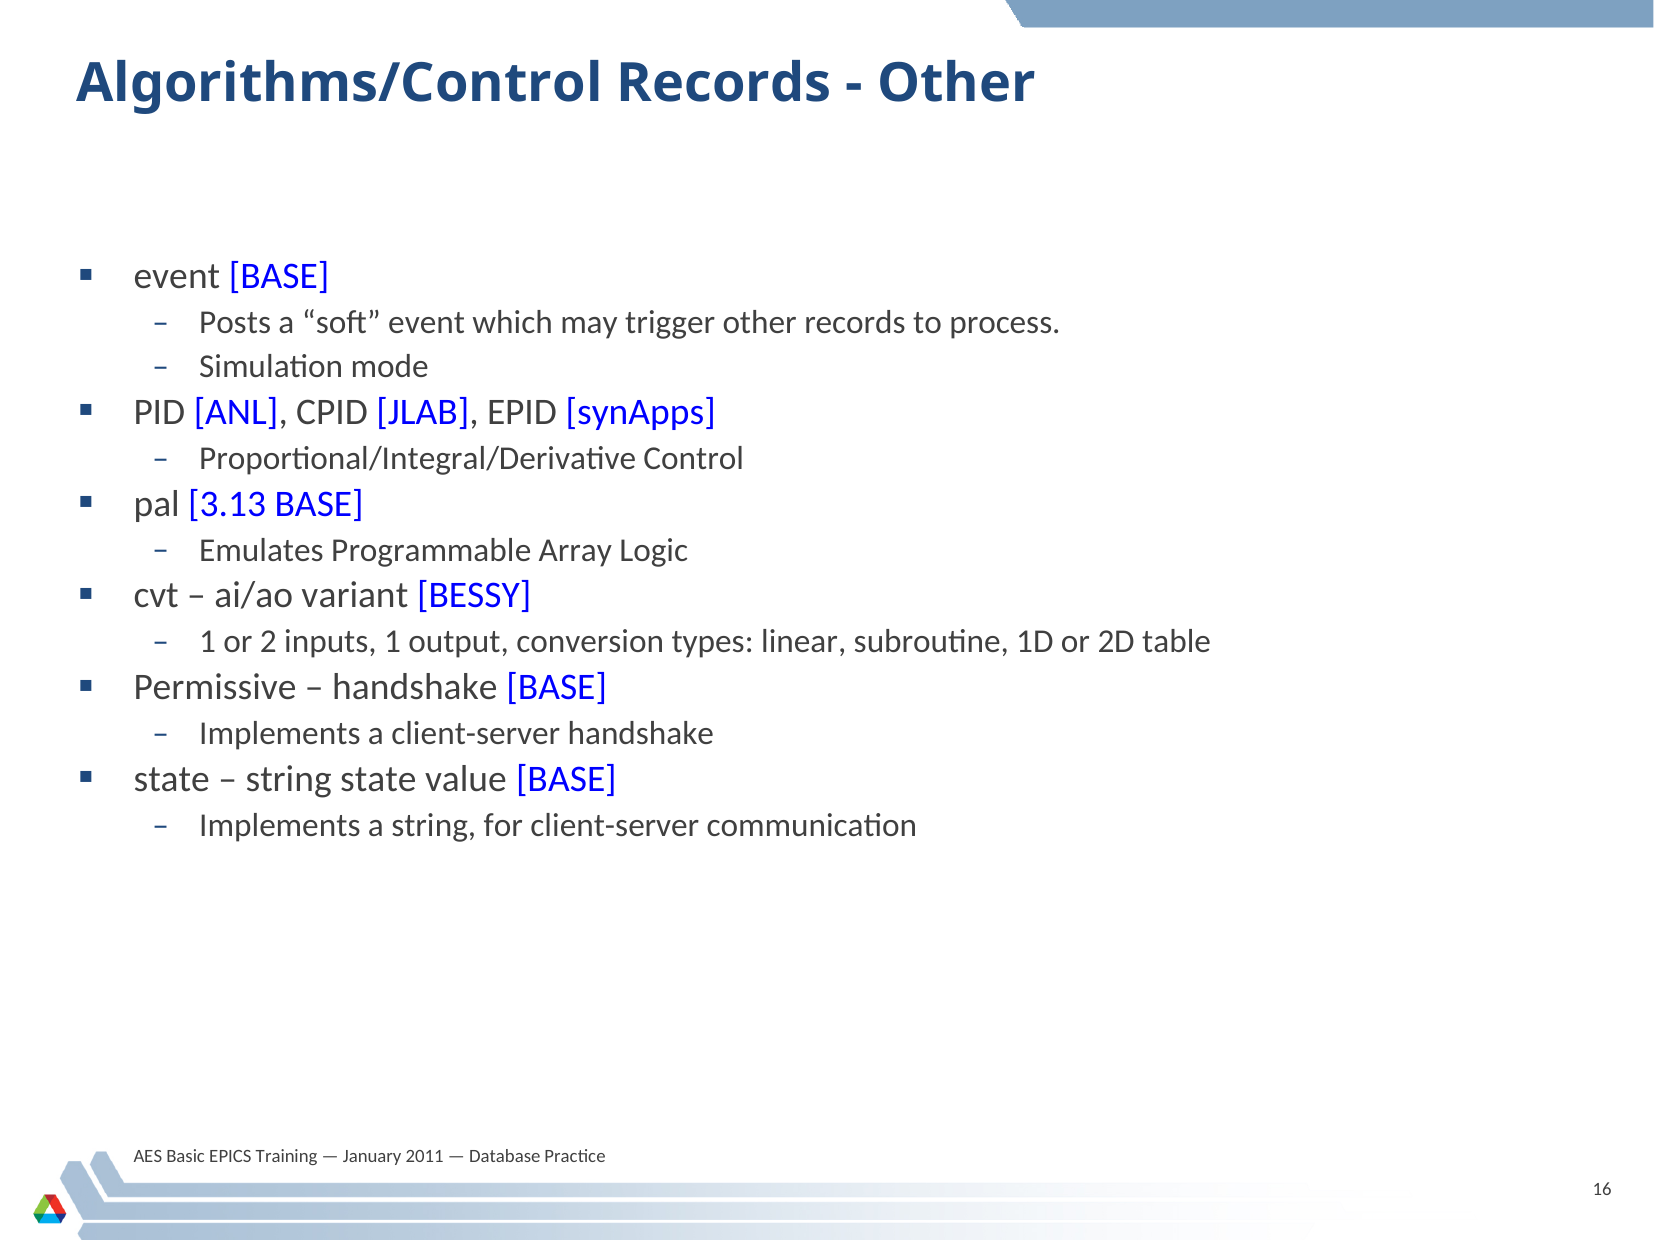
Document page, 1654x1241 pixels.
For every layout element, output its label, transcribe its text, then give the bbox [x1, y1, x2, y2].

title Algorithms/Control Records - Other [61, 51, 1500, 123]
list event [BASE] Posts a “soft” event which may trigger other records to process. Simulation mode PID [ANL], CPID [JLAB], EPID [synApps] Proportional/Integral/Derivative Control pal [3.13 BASE] Emulates Programmable Array Logic cvt – ai/ao variant [BESSY] 1 or 2 inputs, 1 output, conversion types: linear, subroutine, 1D or 2D table Permissive – handshake [BASE] Implements a client-server handshake state – string state value [BASE] Implements a string, for client-server communication [62, 253, 1498, 979]
picture [0, 1143, 1654, 1240]
picture [0, 0, 1654, 29]
